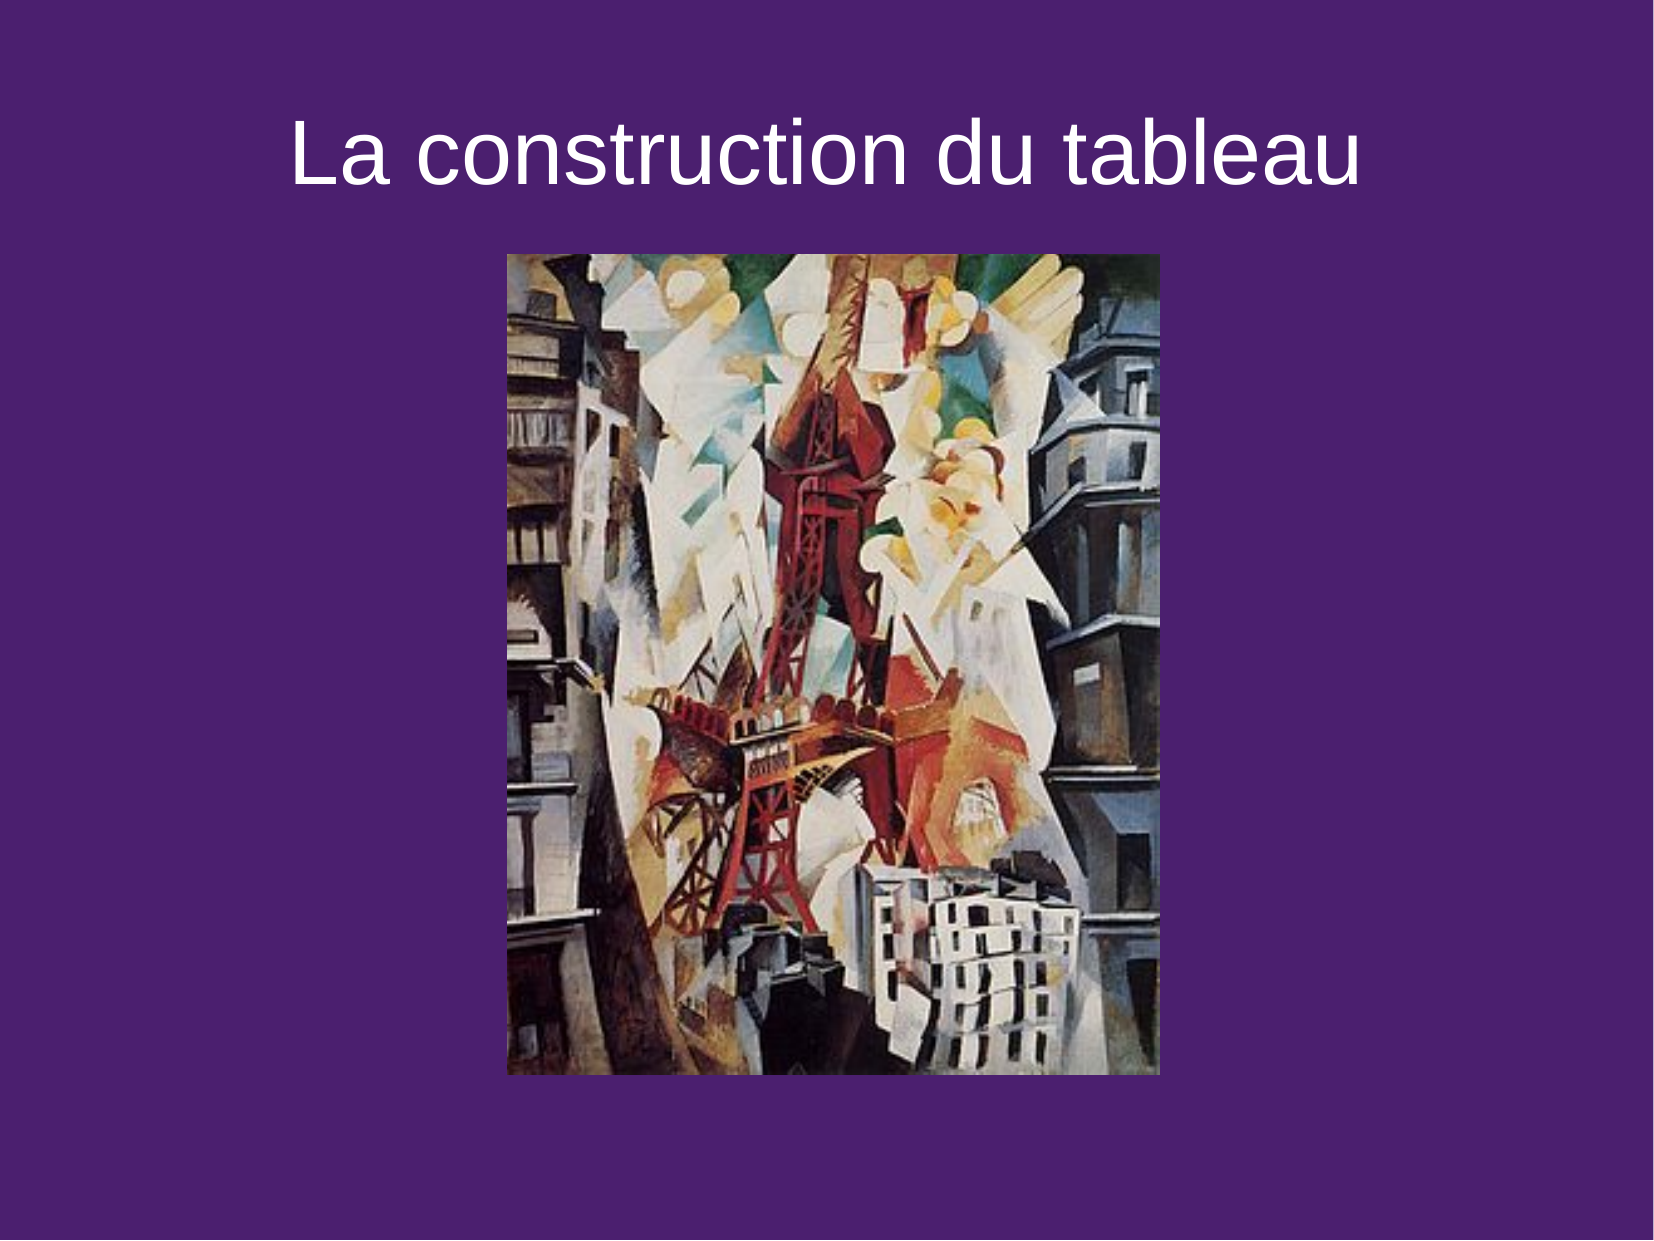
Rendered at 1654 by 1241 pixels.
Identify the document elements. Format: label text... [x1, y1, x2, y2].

picture [507, 254, 1160, 1075]
title La construction du tableau [82, 49, 1571, 257]
